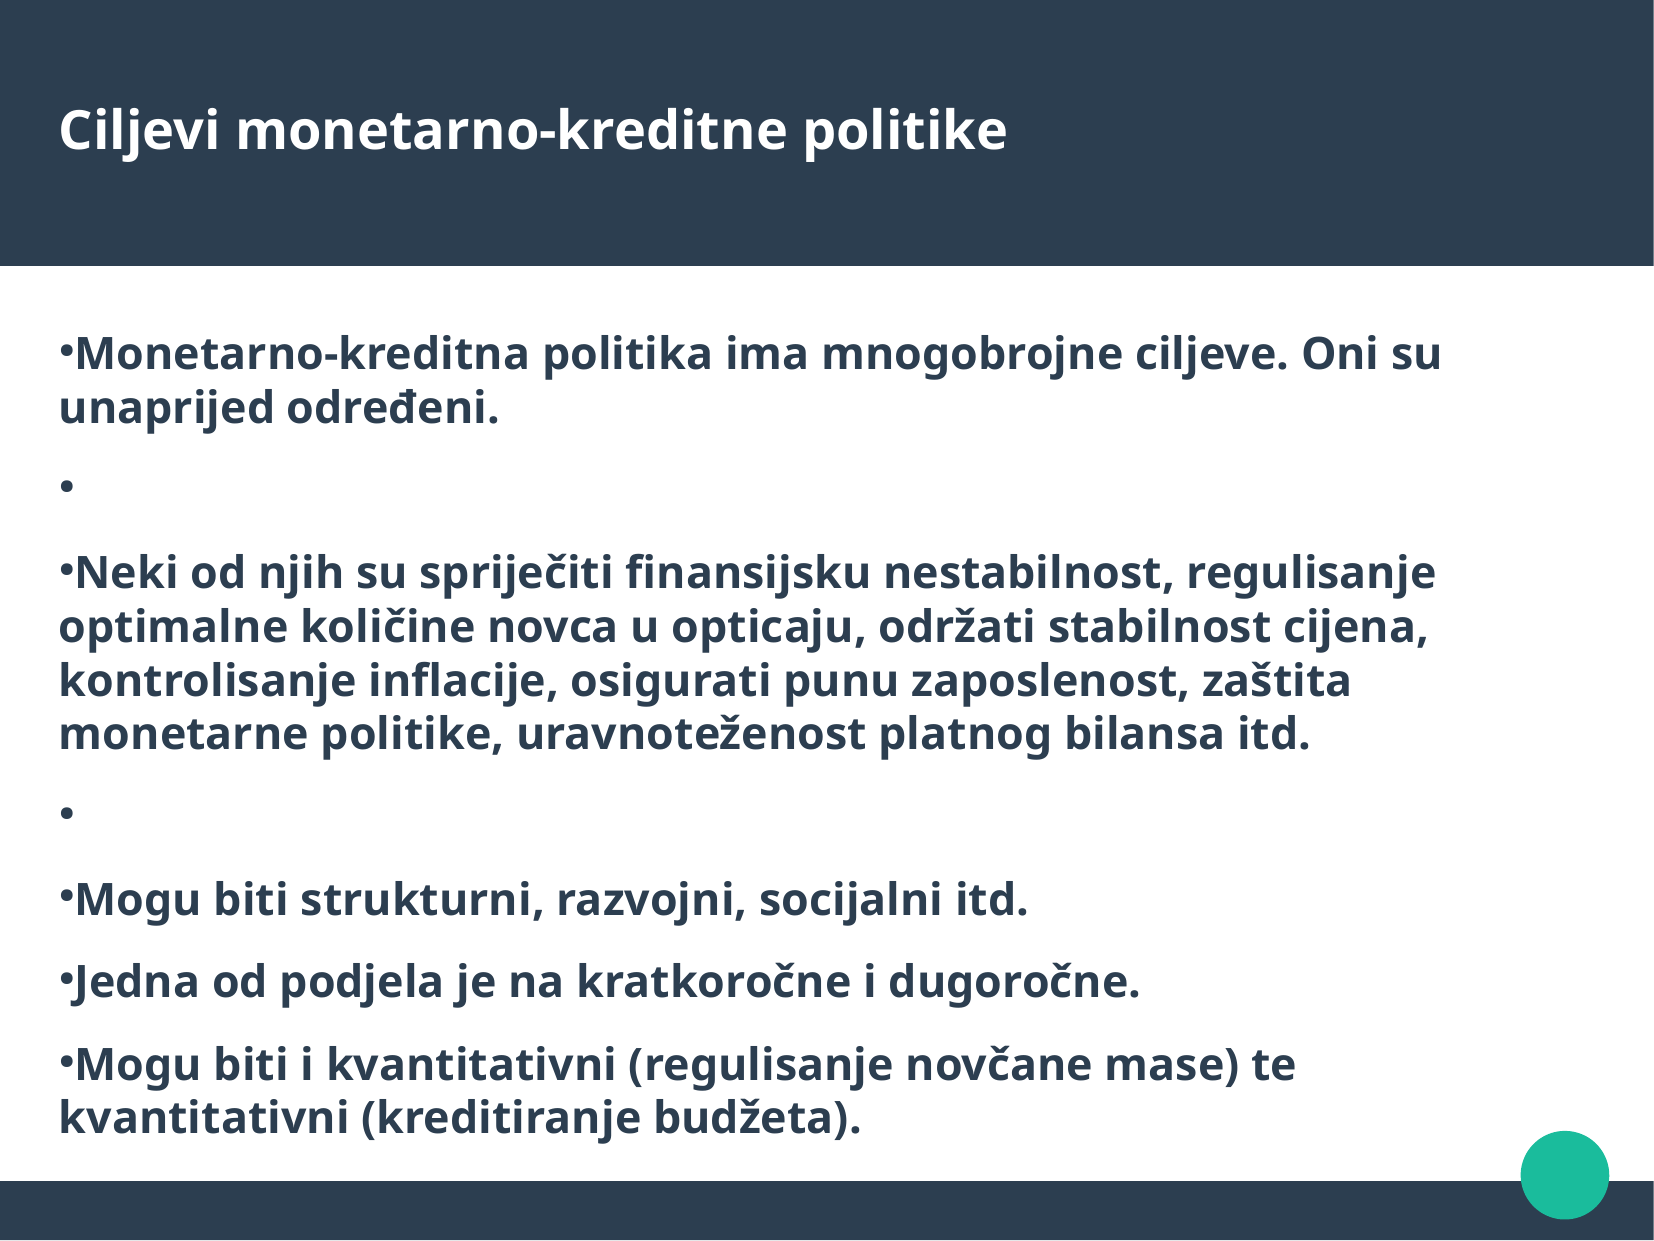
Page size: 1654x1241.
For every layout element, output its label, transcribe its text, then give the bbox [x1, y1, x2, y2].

title Ciljevi monetarno-kreditne politike [59, 49, 1595, 207]
list Monetarno-kreditna politika ima mnogobrojne ciljeve. Oni su unaprijed određeni. Neki od njih su spriječiti finansijsku nestabilnost, regulisanje optimalne količine novca u opticaju, održati stabilnost cijena, kontrolisanje inflacije, osigurati punu zaposlenost, zaštita monetarne politike, uravnoteženost platnog bilansa itd. Mogu biti strukturni, razvojni, socijalni itd. Jedna od podjela je na kratkoročne i dugoročne. Mogu biti i kvantitativni (regulisanje novčane mase) te kvantitativni (kreditiranje budžeta). [59, 324, 1595, 1152]
